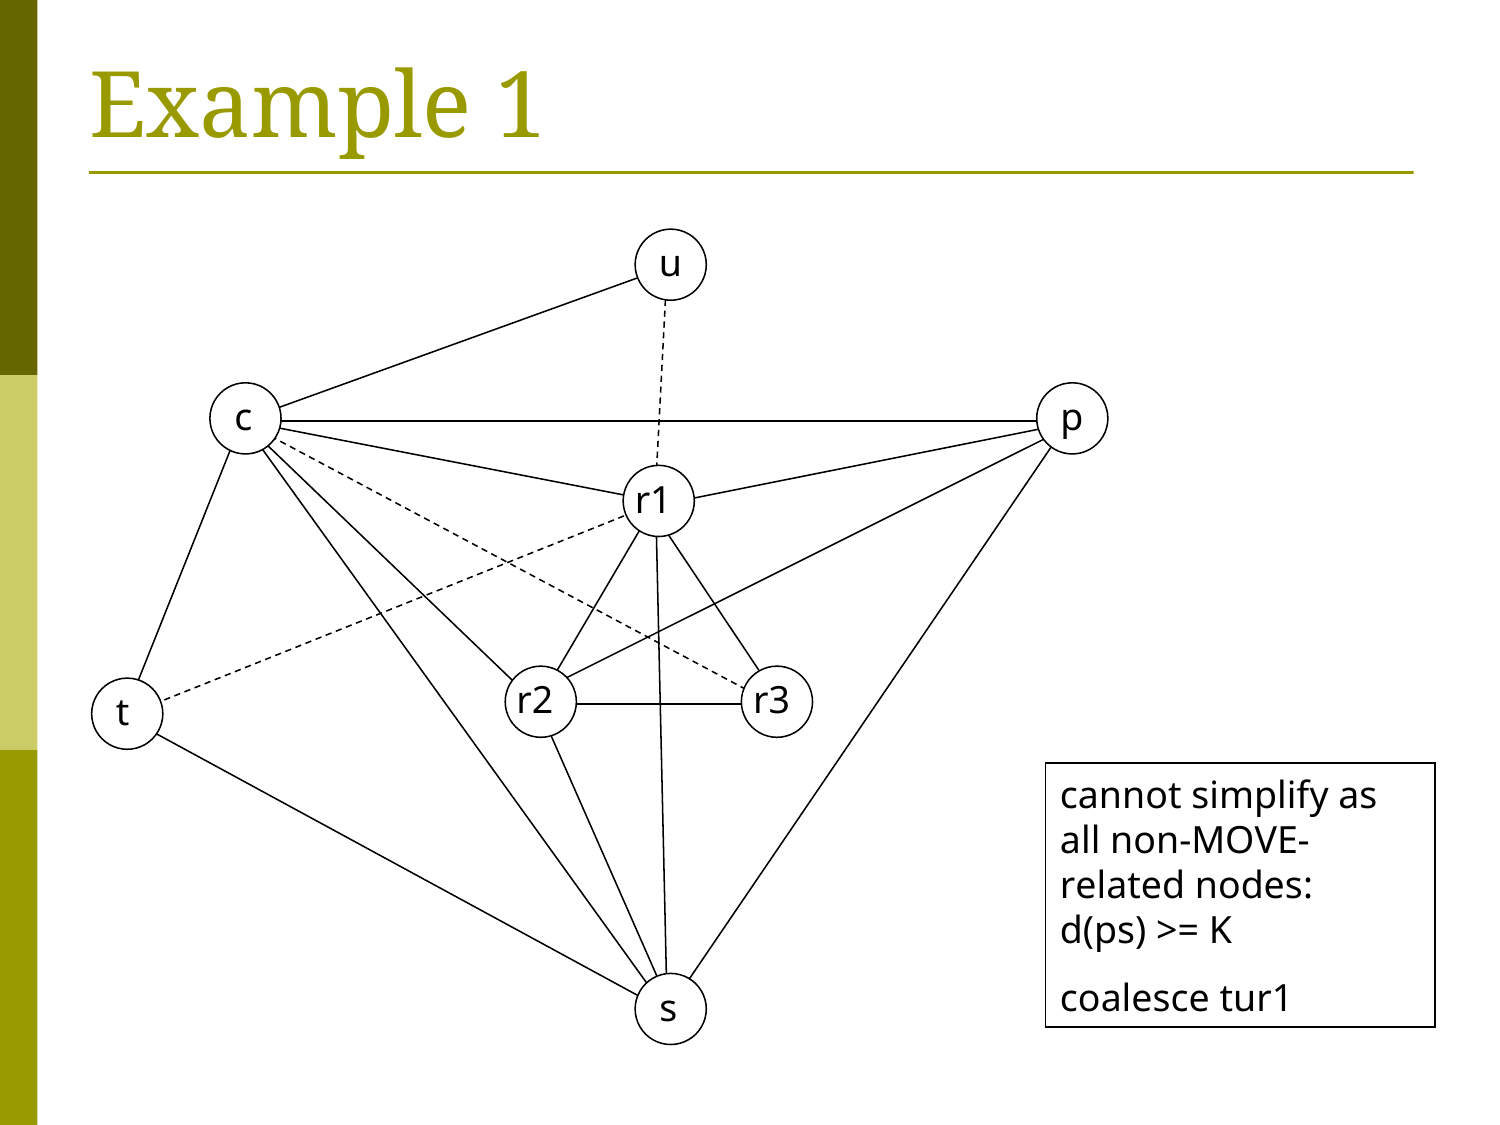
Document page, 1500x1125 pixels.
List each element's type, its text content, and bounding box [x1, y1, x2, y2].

text_box r3 [738, 668, 821, 730]
text_box r1 [620, 467, 702, 529]
title Example 1 [75, 45, 1426, 173]
text_box r2 [501, 668, 584, 730]
text_box [635, 241, 644, 289]
text_box [519, 730, 563, 738]
text_box [1036, 395, 1045, 442]
text_box [635, 985, 644, 1033]
text_box [698, 241, 707, 288]
text_box [649, 293, 693, 301]
text_box [91, 689, 101, 738]
text_box [755, 730, 799, 738]
text_box [636, 529, 681, 537]
text_box [209, 394, 219, 443]
text_box cannot simplify as all non-MOVE-related nodes: d(ps) >= K coalesce tur1 [1045, 763, 1435, 1028]
text_box t [101, 680, 145, 742]
text_box [223, 390, 282, 454]
text_box [105, 682, 163, 750]
text_box u [644, 231, 698, 293]
text_box p [1045, 385, 1099, 446]
text_box [1049, 446, 1095, 454]
text_box [1099, 395, 1108, 442]
text_box c [219, 385, 268, 446]
text_box s [644, 976, 693, 1037]
text_box [648, 981, 707, 1045]
